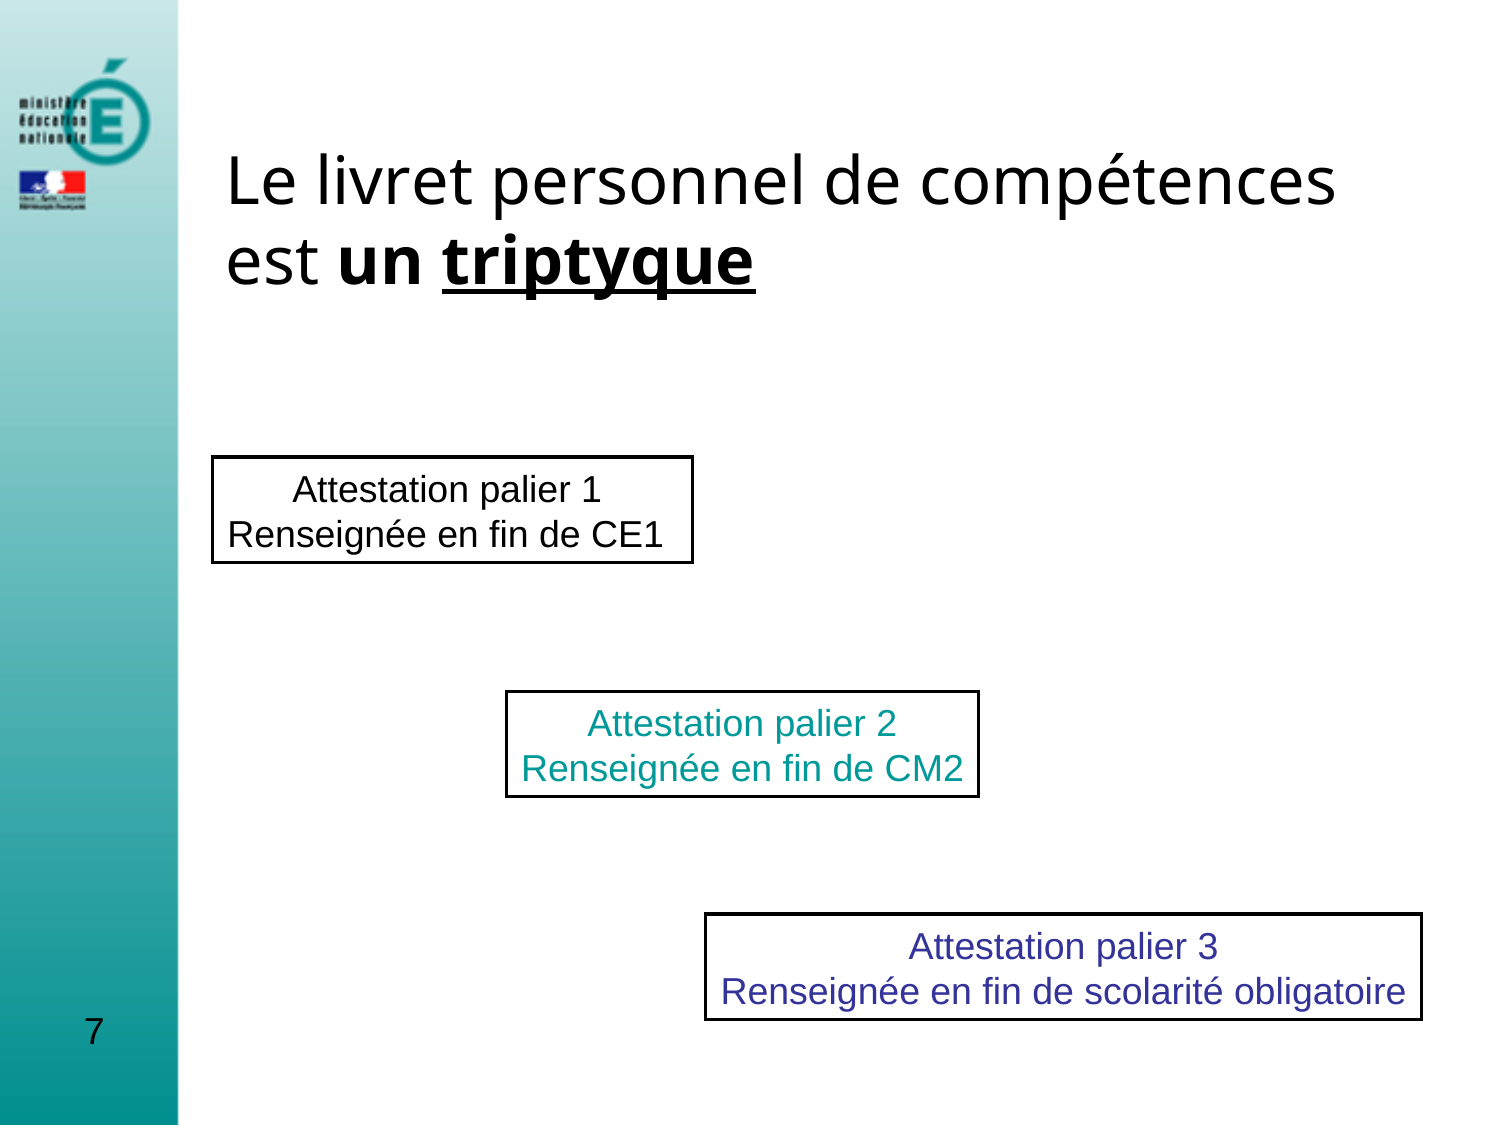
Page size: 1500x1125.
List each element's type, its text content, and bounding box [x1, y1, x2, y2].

text_box Attestation palier 1 Renseignée en fin de CE1 [212, 456, 693, 563]
title Le livret personnel de compétences est un triptyque [210, 81, 1435, 354]
text_box <numéro> [41, 999, 148, 1060]
text_box Attestation palier 2 Renseignée en fin de CM2 [506, 691, 979, 797]
picture [0, 0, 179, 1125]
text_box Attestation palier 3 Renseignée en fin de scolarité obligatoire [705, 913, 1422, 1020]
